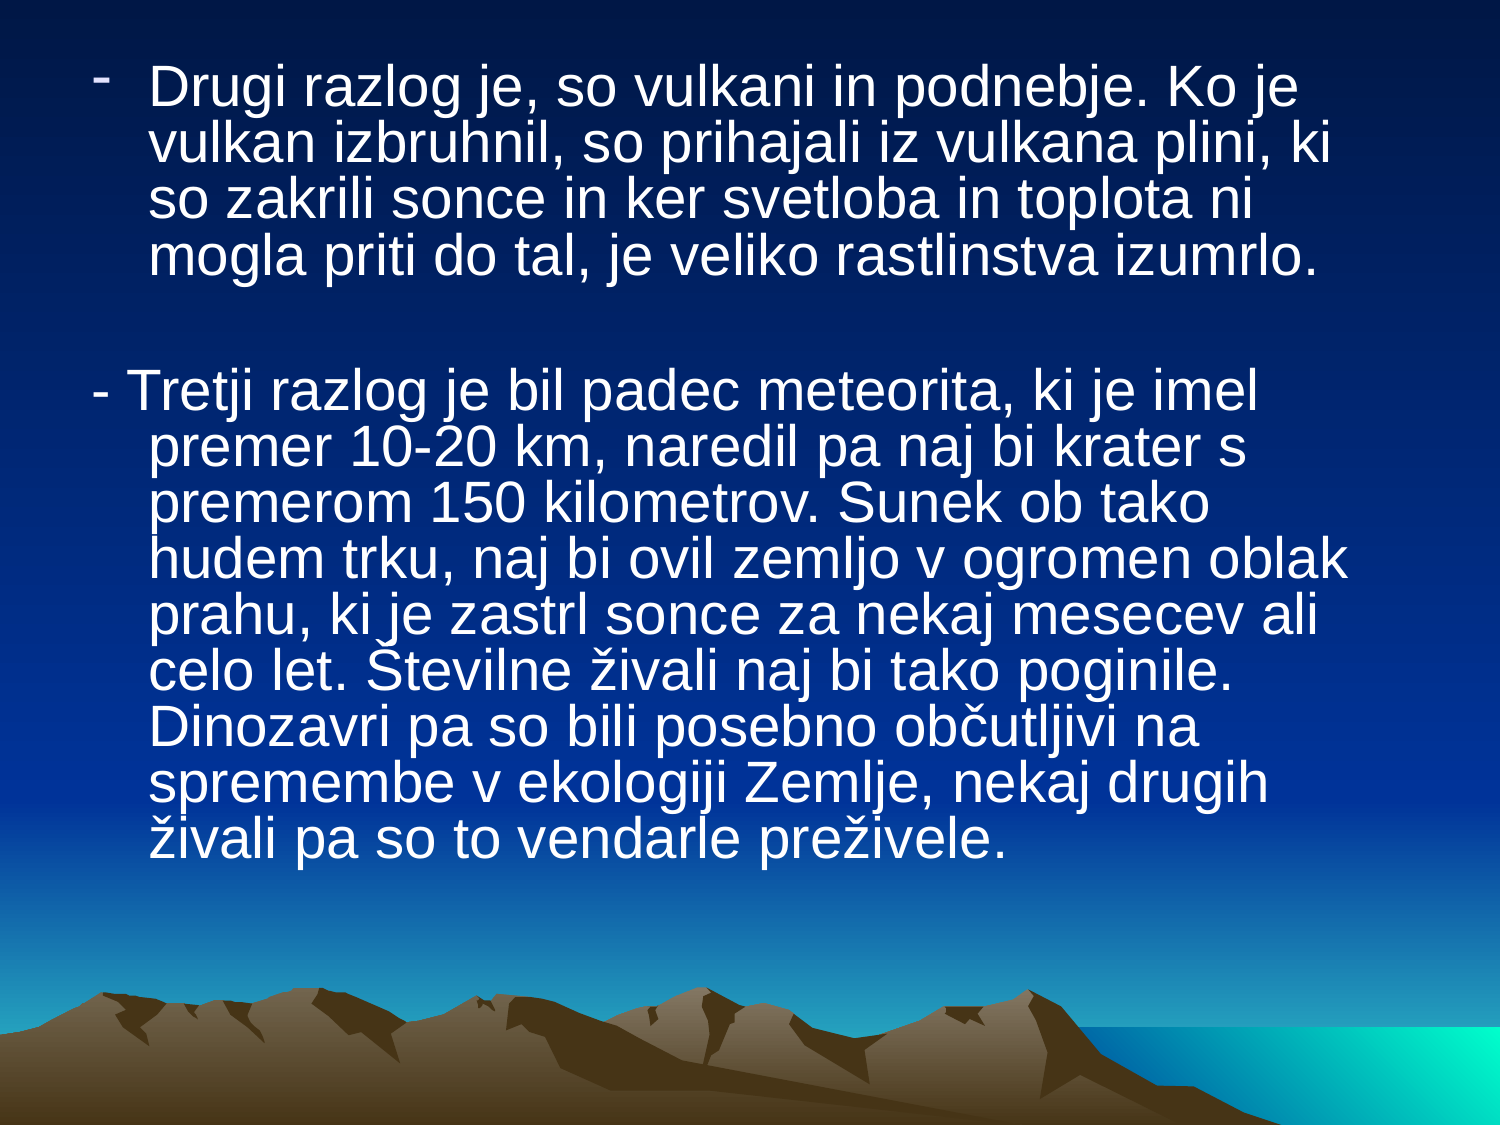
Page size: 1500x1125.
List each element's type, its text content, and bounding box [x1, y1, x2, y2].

list Drugi razlog je, so vulkani in podnebje. Ko je vulkan izbruhnil, so prihajali iz vulkana plini, ki so zakrili sonce in ker svetloba in toplota ni mogla priti do tal, je veliko rastlinstva izumrlo. - Tretji razlog je bil padec meteorita, ki je imel premer 10-20 km, naredil pa naj bi krater s premerom 150 kilometrov. Sunek ob tako hudem trku, naj bi ovil zemljo v ogromen oblak prahu, ki je zastrl sonce za nekaj mesecev ali celo let. Številne živali naj bi tako poginile. Dinozavri pa so bili posebno občutljivi na spremembe v ekologiji Zemlje, nekaj drugih živali pa so to vendarle preživele. [76, 54, 1412, 941]
